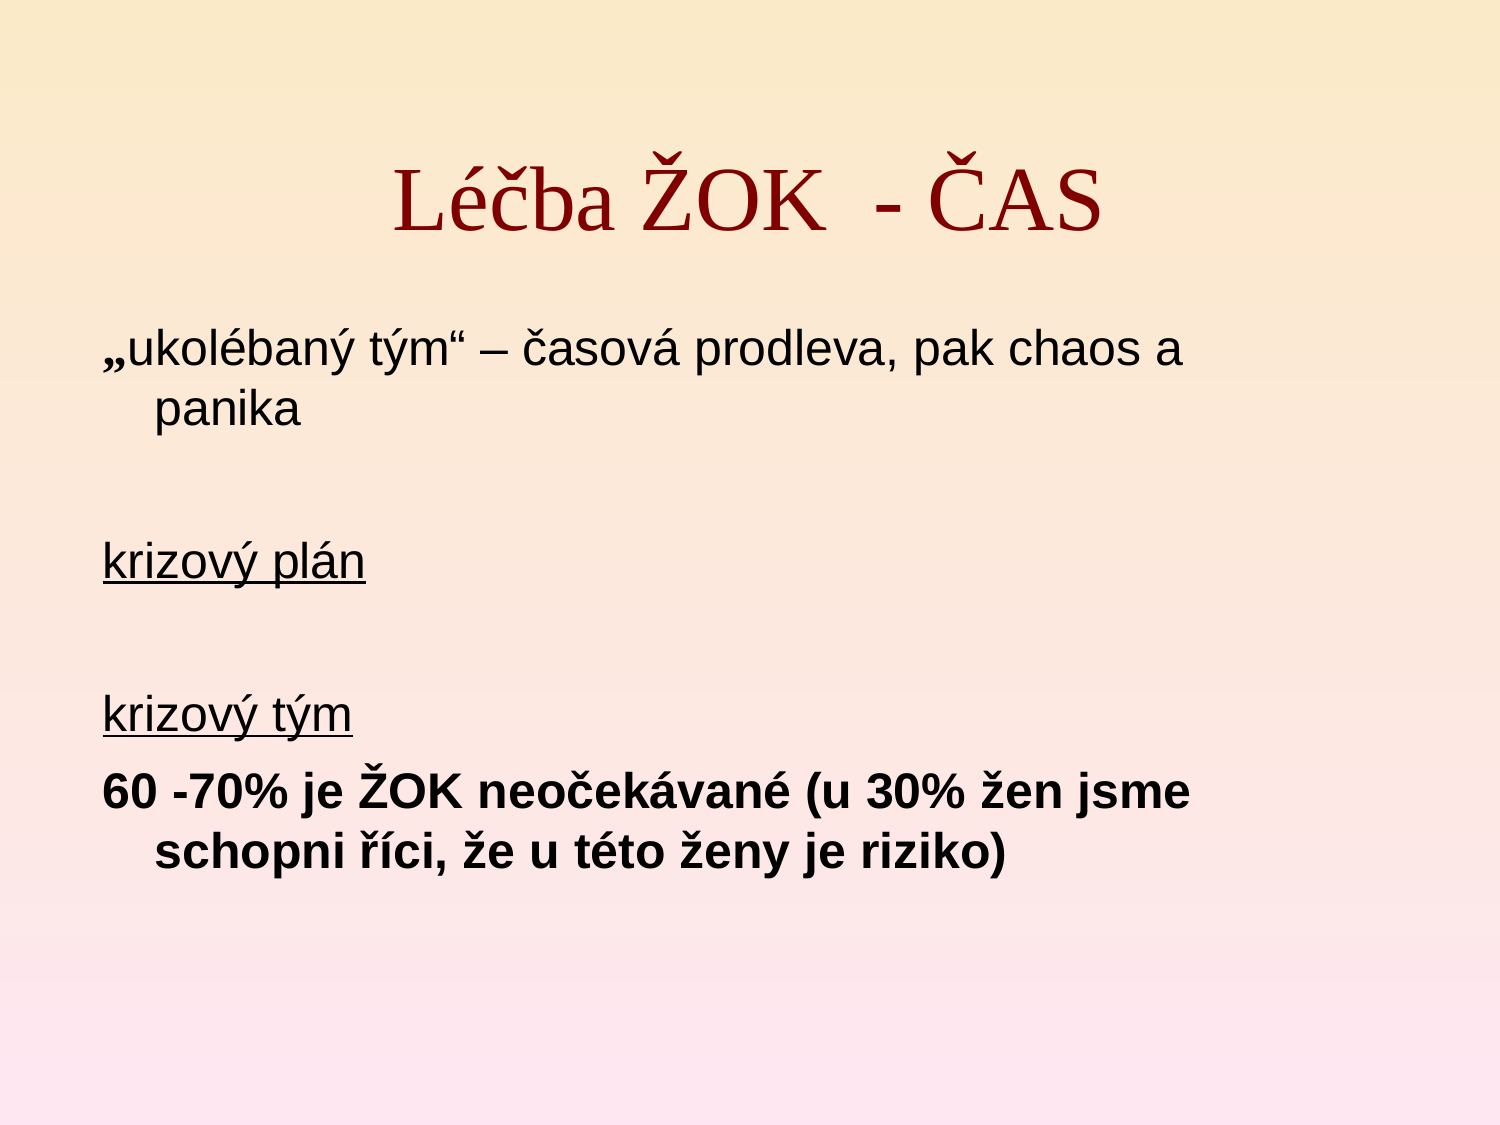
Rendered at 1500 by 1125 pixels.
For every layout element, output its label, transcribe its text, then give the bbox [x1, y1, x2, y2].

list „ukolébaný tým“ – časová prodleva, pak chaos a panika krizový plán krizový tým 60 -70% je ŽOK neočekávané (u 30% žen jsme schopni říci, že u této ženy je riziko) [83, 307, 1359, 1016]
title Léčba ŽOK - ČAS [112, 99, 1388, 288]
